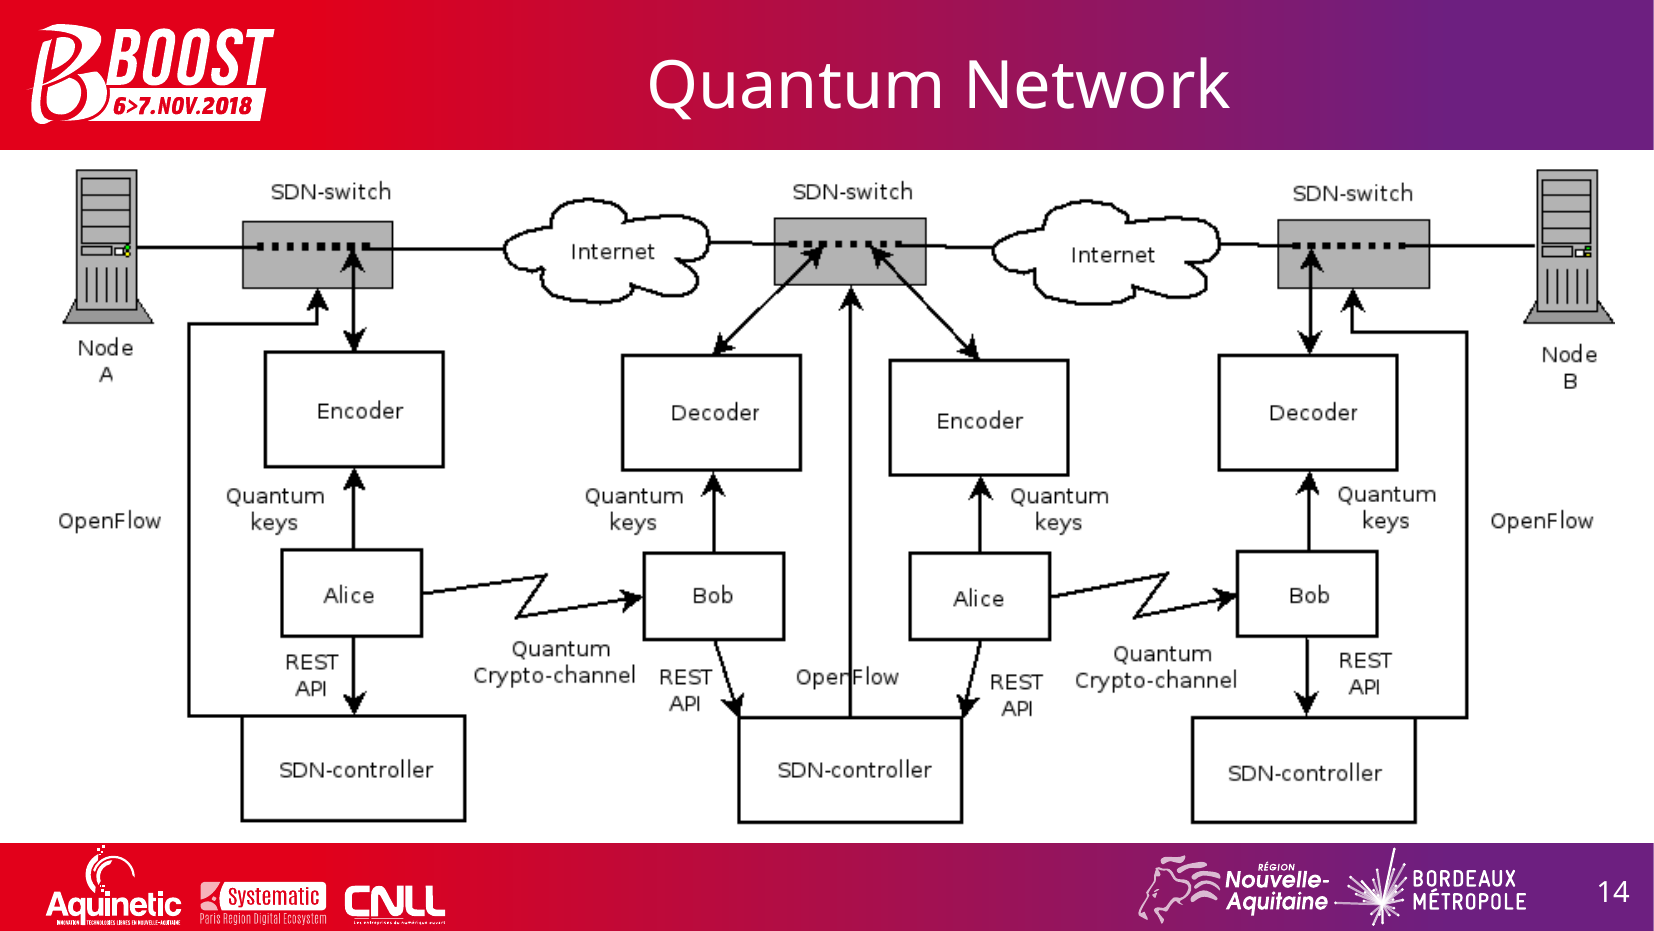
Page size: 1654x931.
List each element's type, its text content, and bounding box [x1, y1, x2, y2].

picture [58, 168, 1615, 826]
title Quantum Network [295, 35, 1583, 130]
